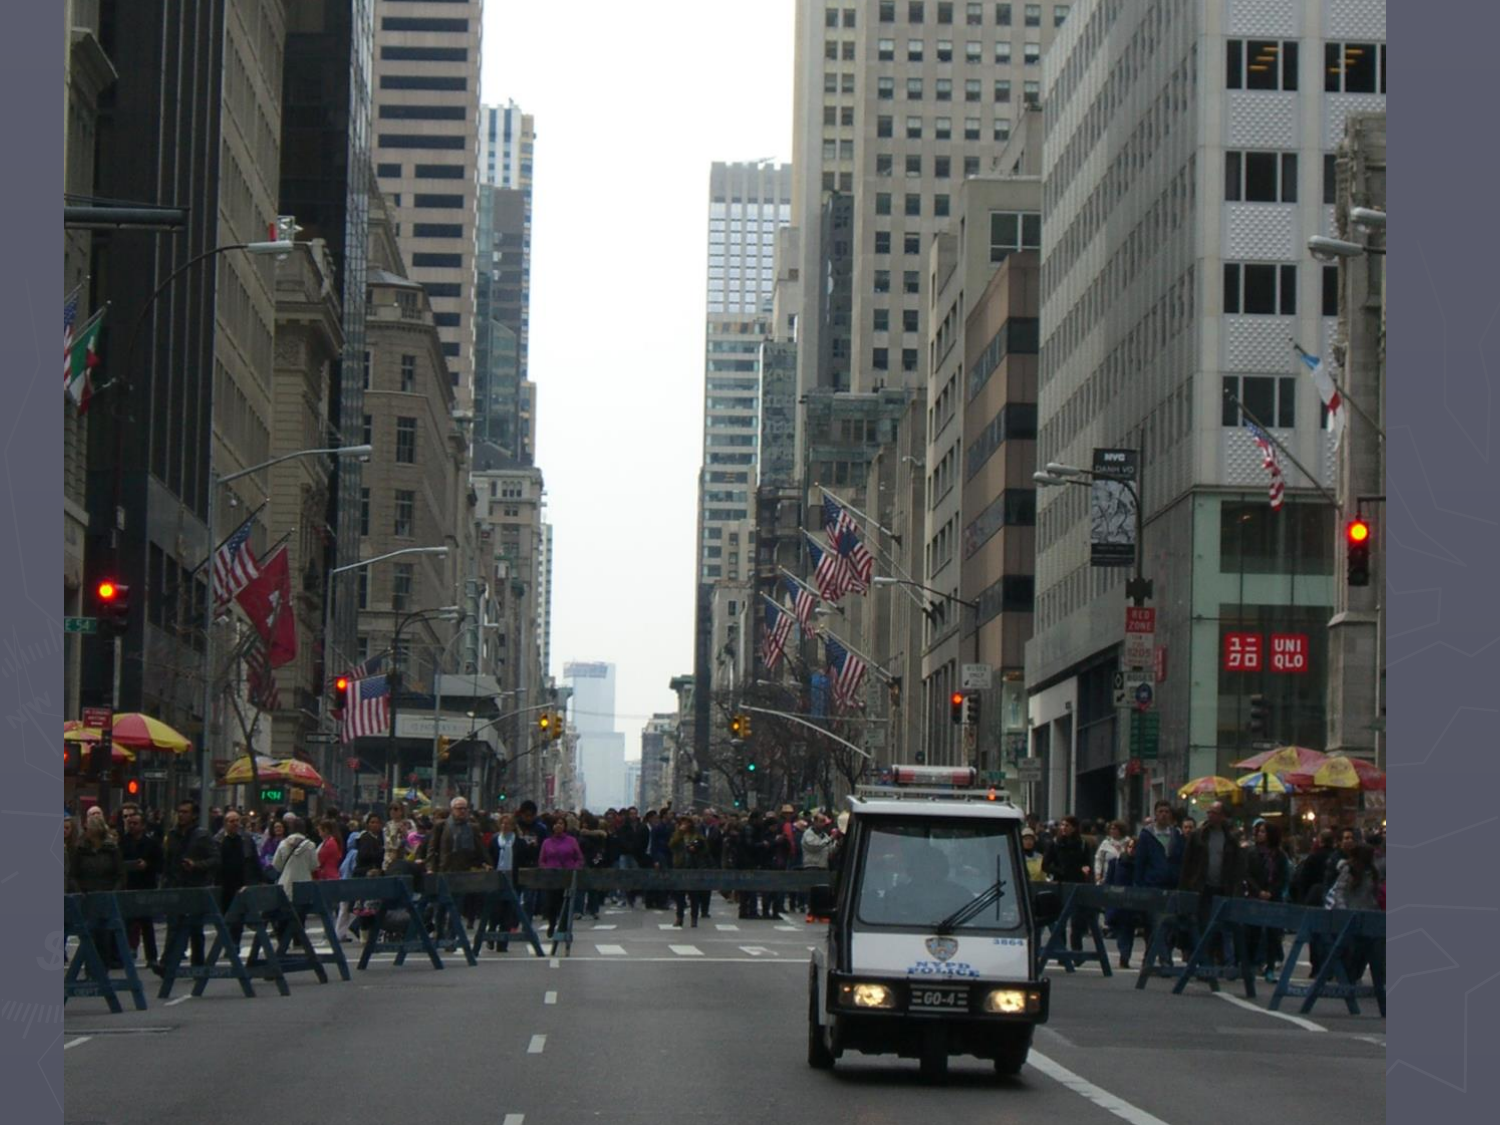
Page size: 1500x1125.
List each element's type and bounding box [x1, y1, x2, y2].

picture [64, 0, 1386, 1125]
